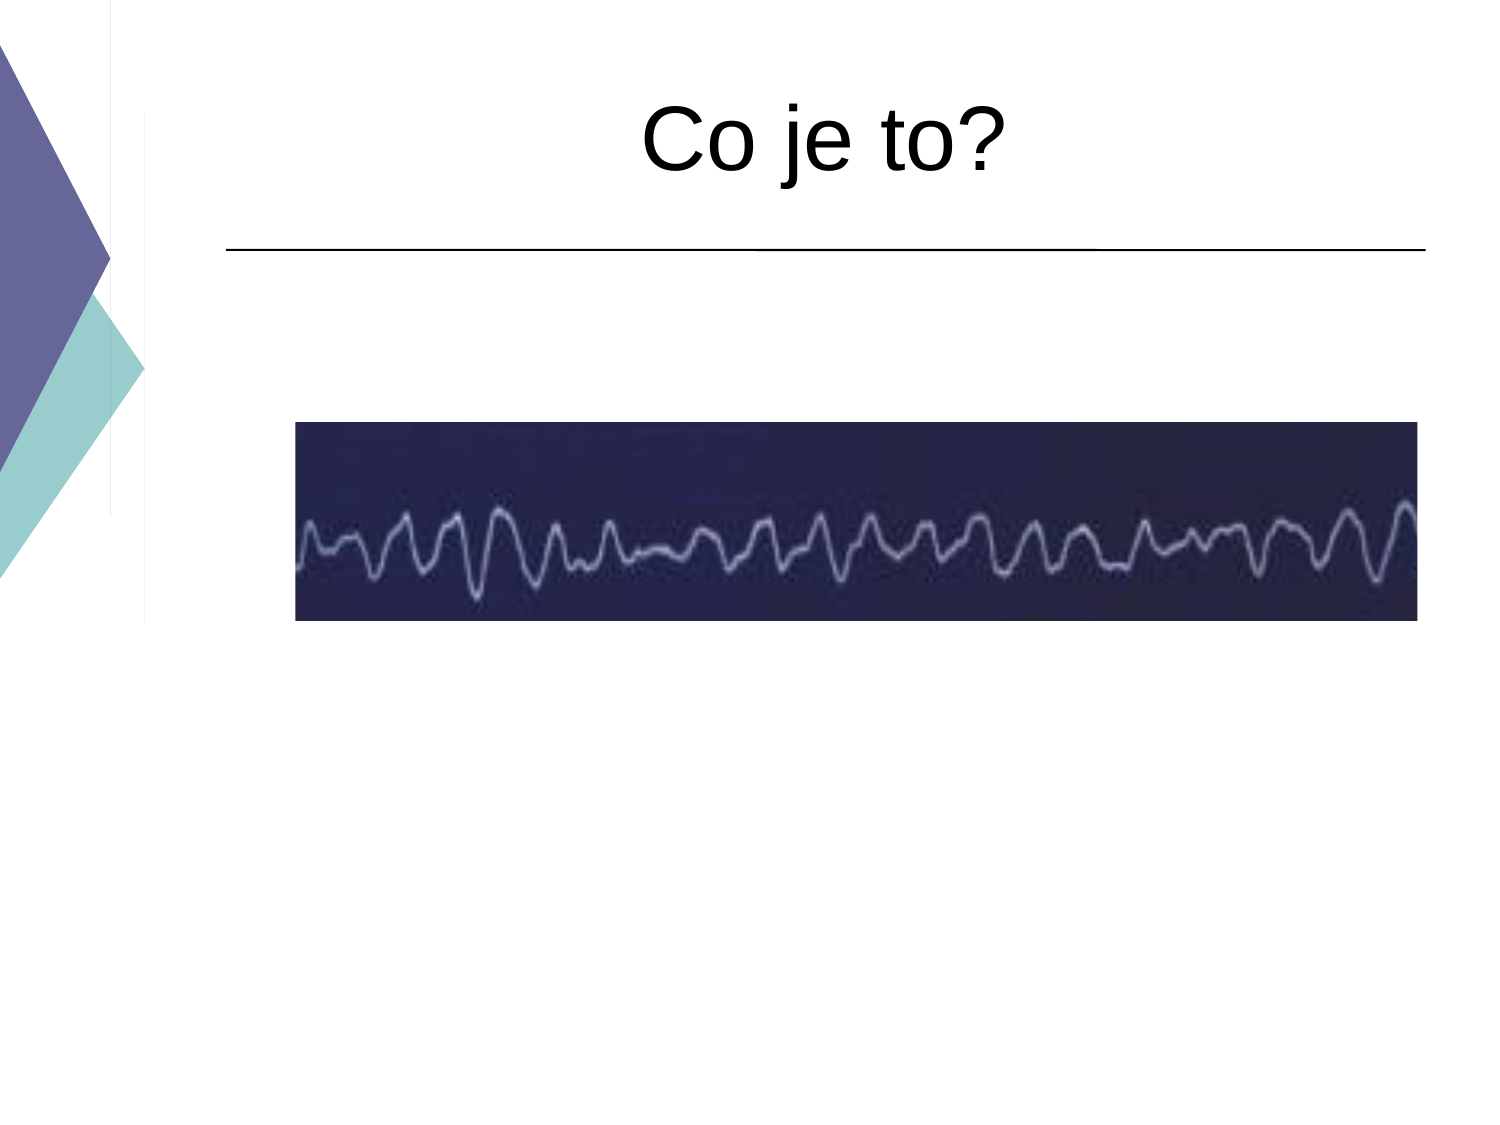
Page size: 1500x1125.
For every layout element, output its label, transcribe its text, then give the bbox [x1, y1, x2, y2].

title Co je to? [224, 41, 1425, 237]
picture [295, 422, 1418, 621]
